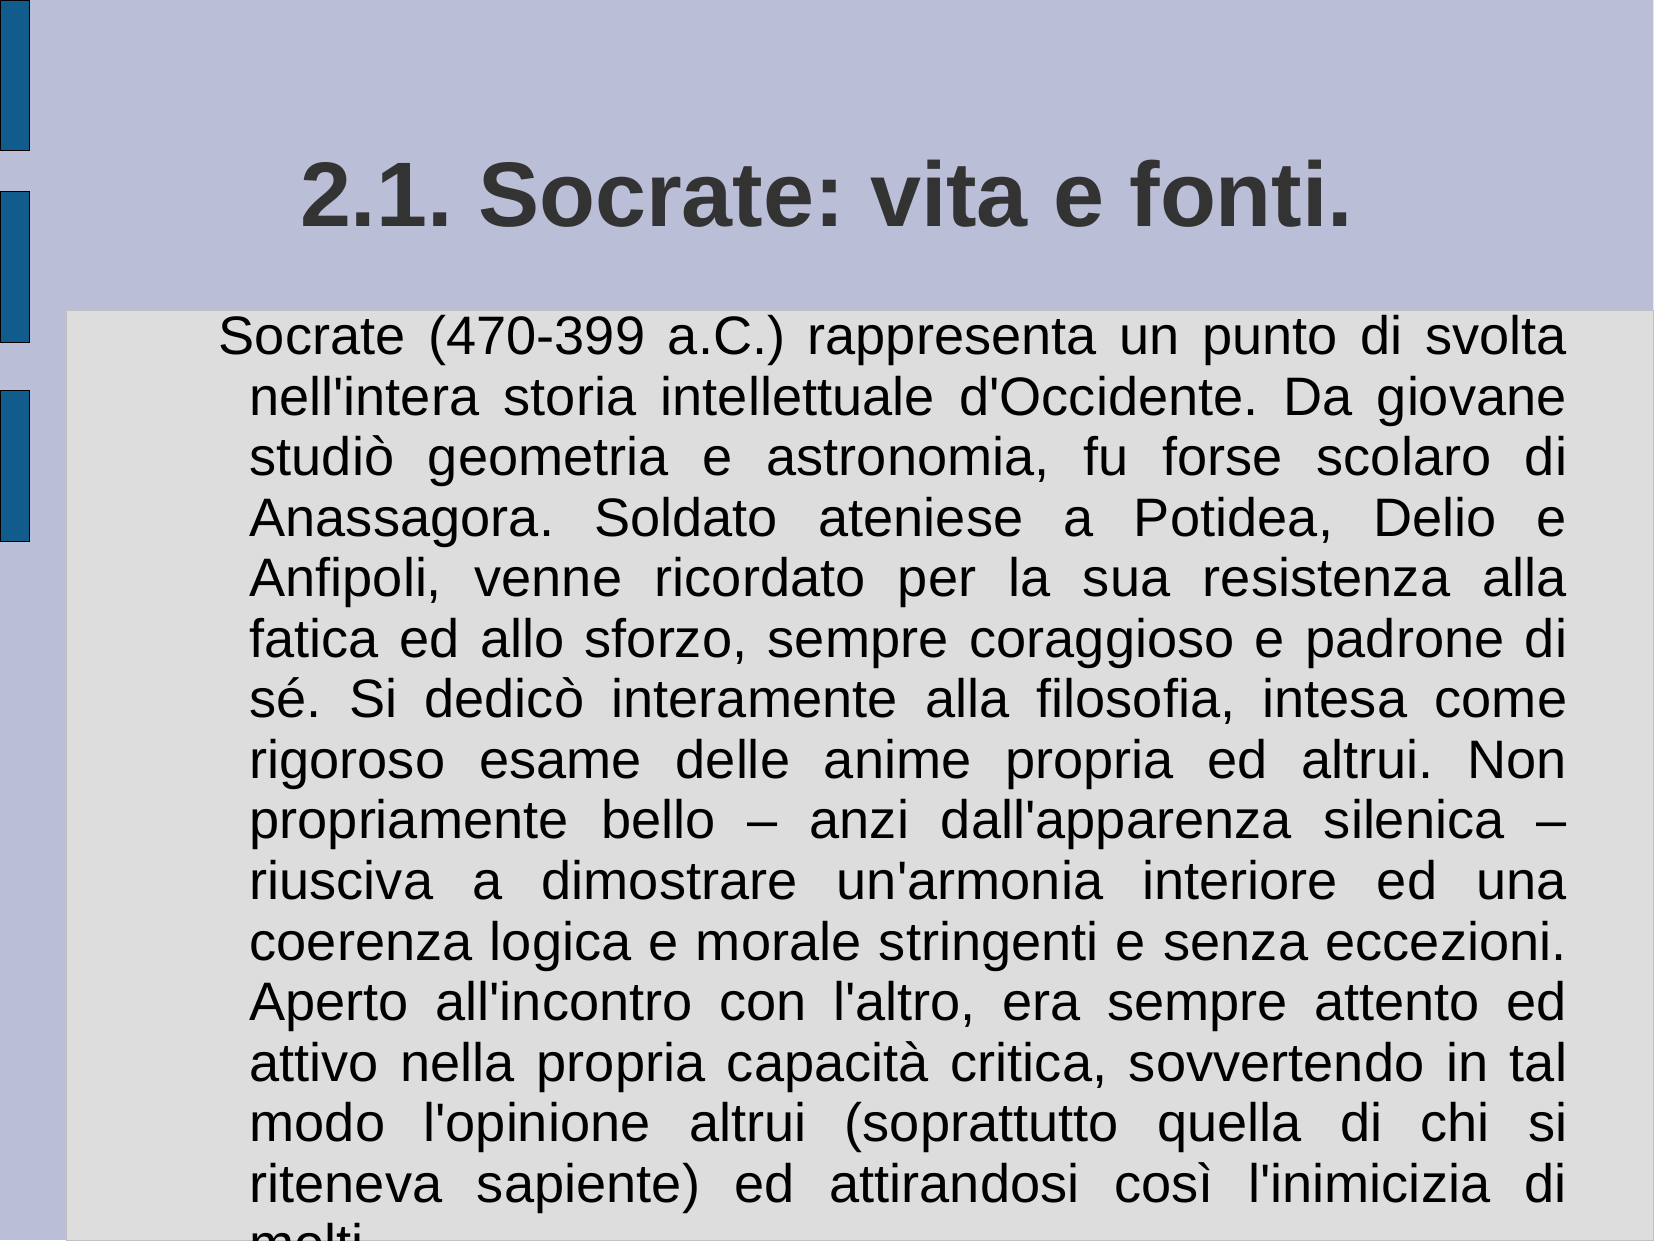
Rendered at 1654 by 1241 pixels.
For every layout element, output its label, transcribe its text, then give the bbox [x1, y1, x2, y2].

list Socrate (470-399 a.C.) rappresenta un punto di svolta nell'intera storia intellettuale d'Occidente. Da giovane studiò geometria e astronomia, fu forse scolaro di Anassagora. Soldato ateniese a Potidea, Delio e Anfipoli, venne ricordato per la sua resistenza alla fatica ed allo sforzo, sempre coraggioso e padrone di sé. Si dedicò interamente alla filosofia, intesa come rigoroso esame delle anime propria ed altrui. Non propriamente bello – anzi dall'apparenza silenica – riusciva a dimostrare un'armonia interiore ed una coerenza logica e morale stringenti e senza eccezioni. Aperto all'incontro con l'altro, era sempre attento ed attivo nella propria capacità critica, sovvertendo in tal modo l'opinione altrui (soprattutto quella di chi si riteneva sapiente) ed attirandosi così l'inimicizia di molti. [178, 305, 1570, 1214]
title 2.1. Socrate: vita e fonti. [121, 91, 1534, 299]
